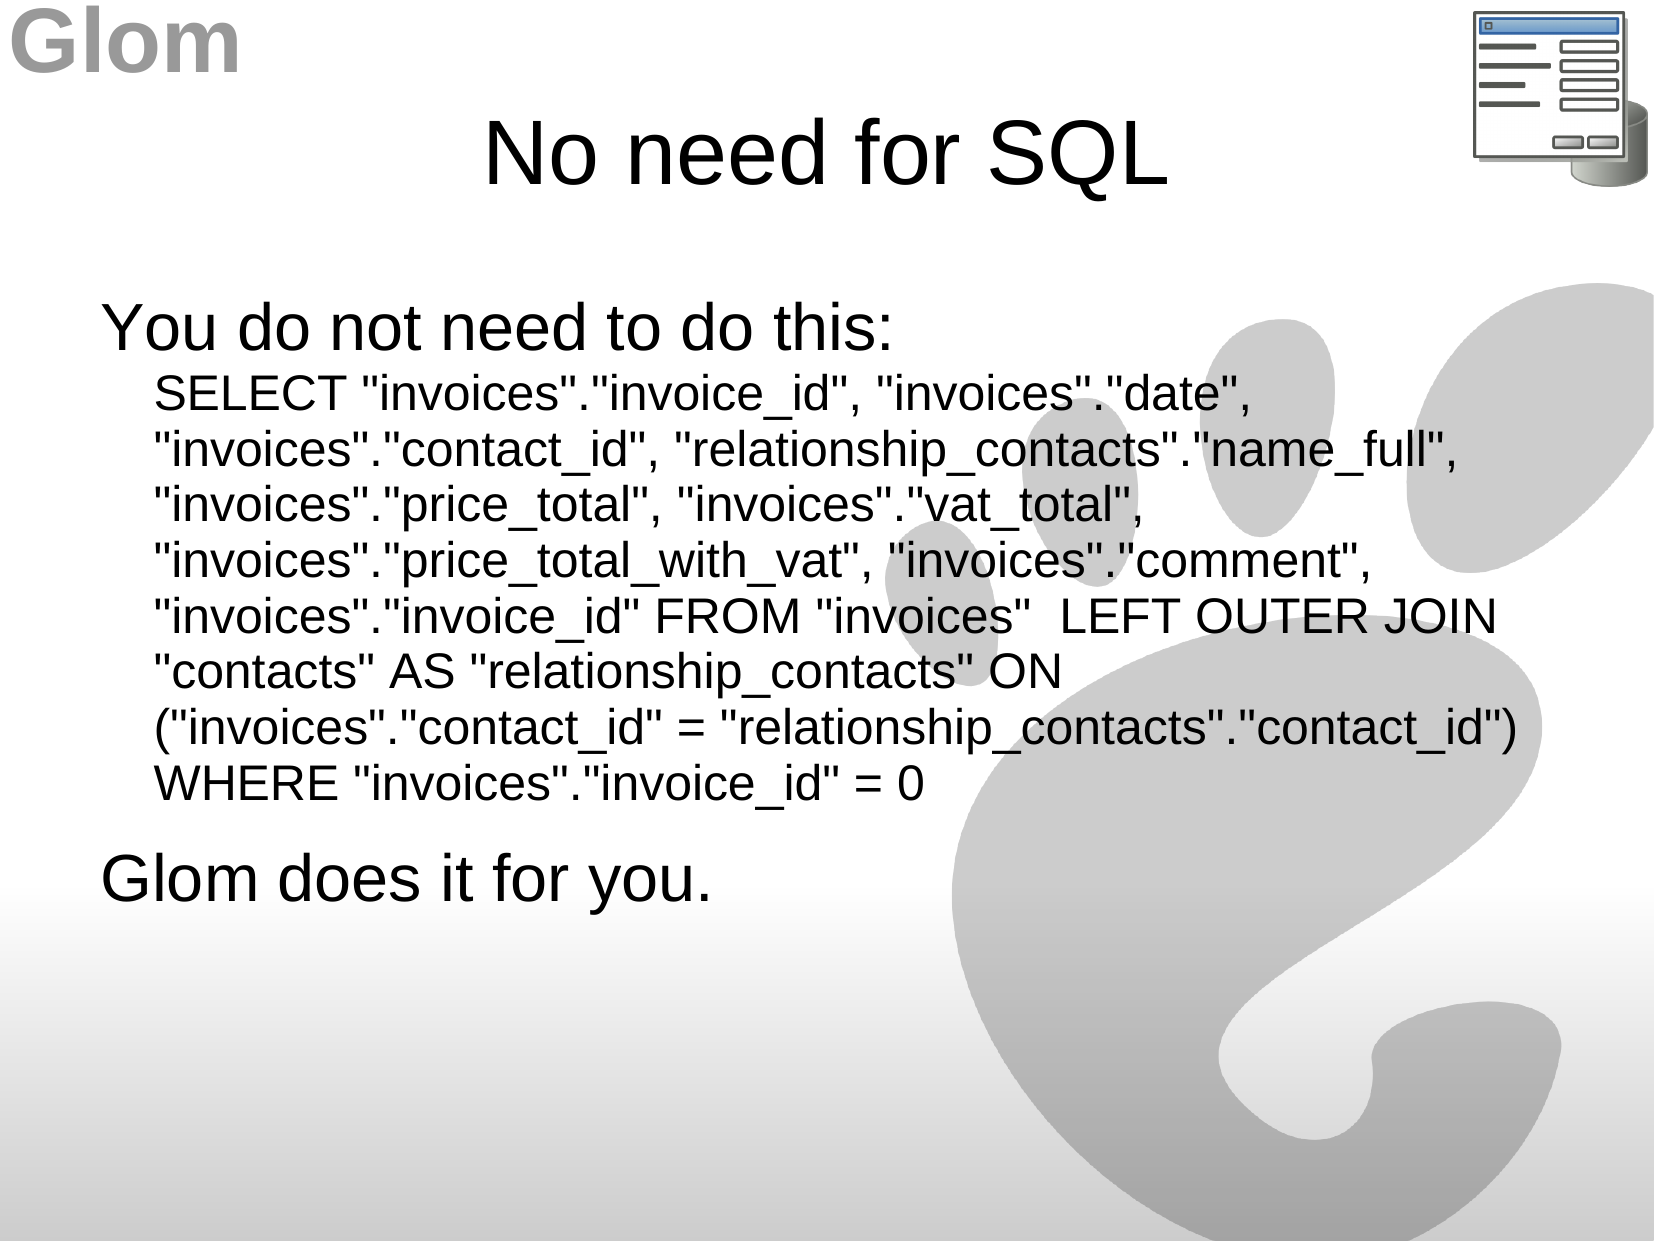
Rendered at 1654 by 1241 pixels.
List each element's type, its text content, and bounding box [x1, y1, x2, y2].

list You do not need to do this: SELECT "invoices"."invoice_id", "invoices"."date", "invoices"."contact_id", "relationship_contacts"."name_full", "invoices"."price_total", "invoices"."vat_total", "invoices"."price_total_with_vat", "invoices"."comment", "invoices"."invoice_id" FROM "invoices" LEFT OUTER JOIN "contacts" AS "relationship_contacts" ON ("invoices"."contact_id" = "relationship_contacts"."contact_id") WHERE "invoices"."invoice_id" = 0 Glom does it for you. [82, 290, 1571, 1109]
title No need for SQL [82, 49, 1571, 257]
picture [885, 283, 1654, 1241]
picture [1473, 11, 1648, 187]
